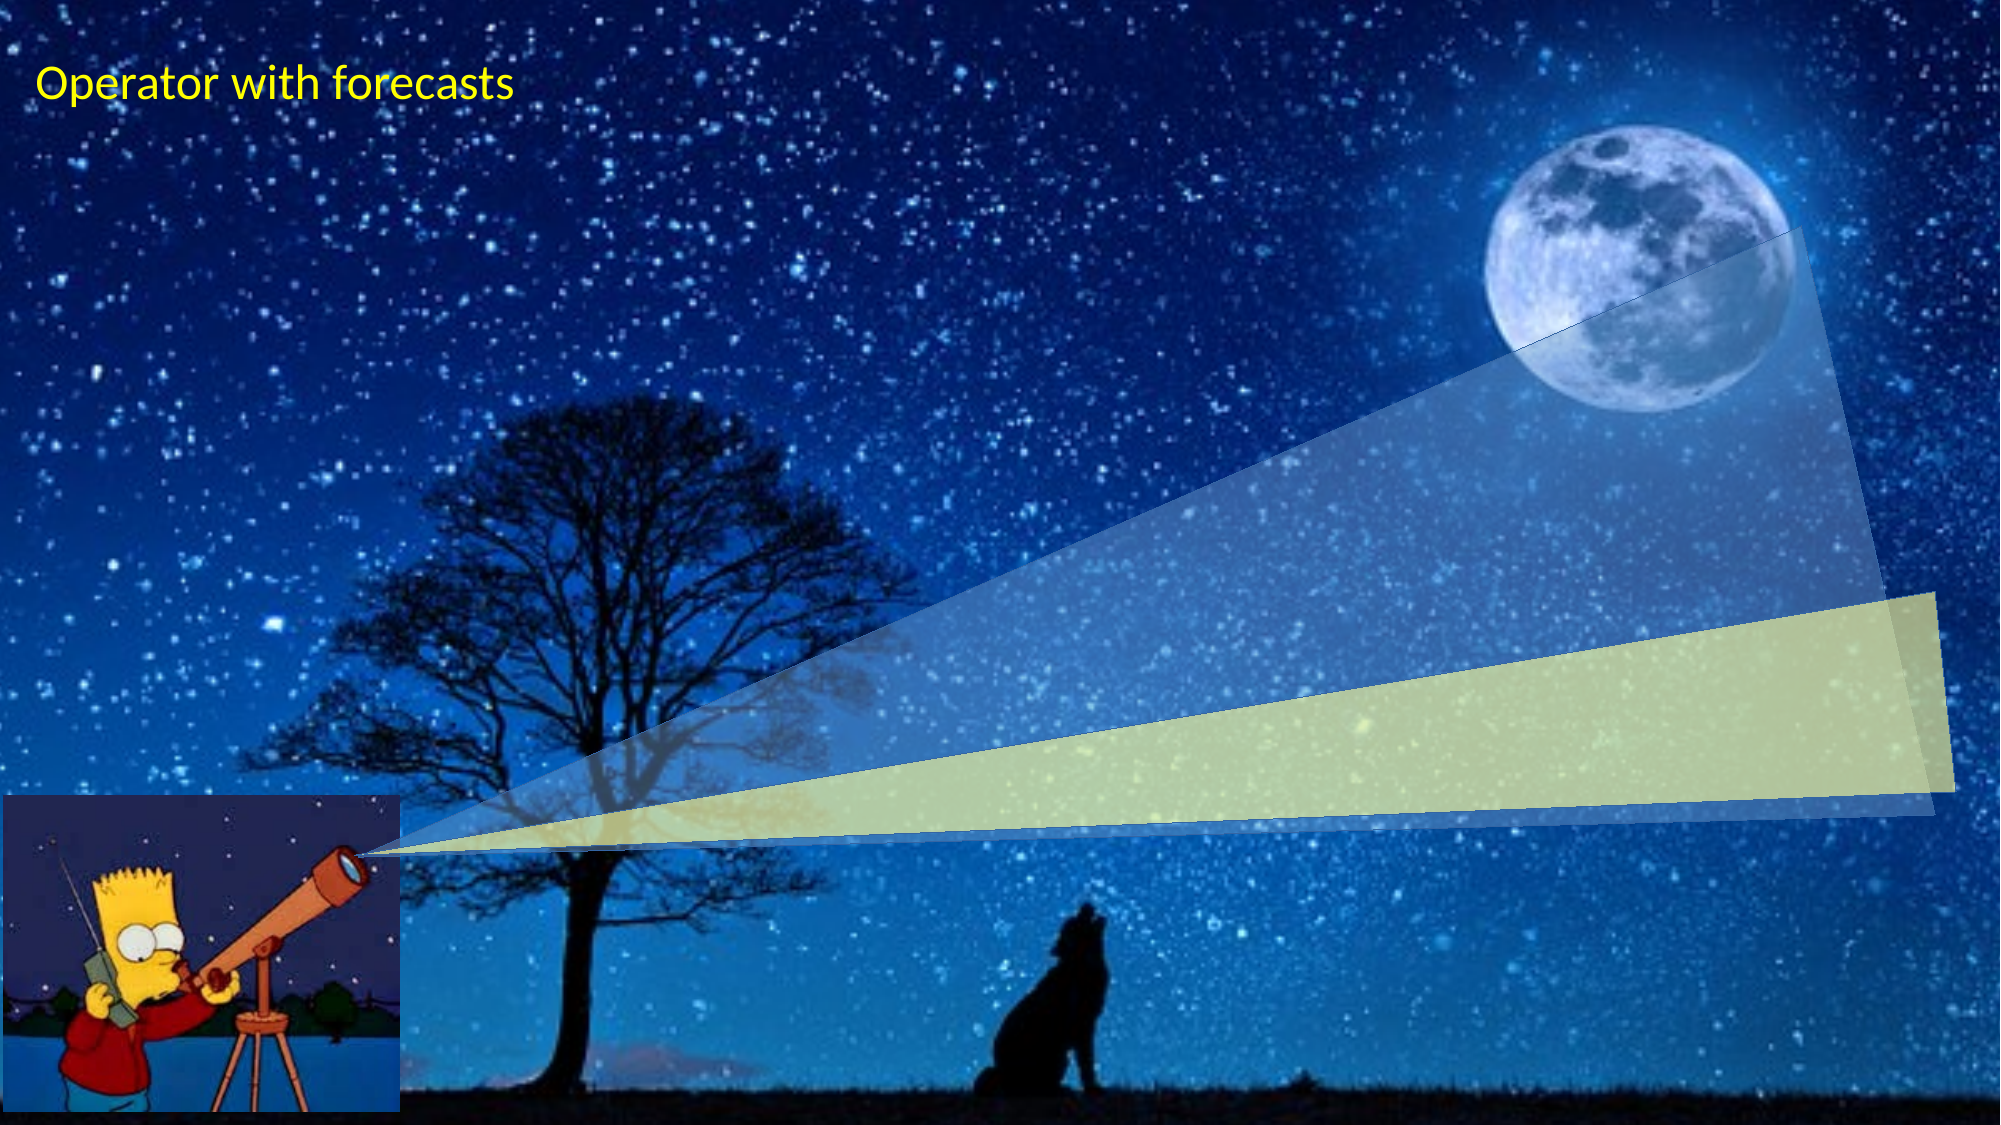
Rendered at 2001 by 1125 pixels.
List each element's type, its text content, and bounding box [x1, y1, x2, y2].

title Operator with forecasts [35, 23, 851, 150]
text_box [354, 225, 1957, 858]
picture [0, 0, 2000, 1125]
